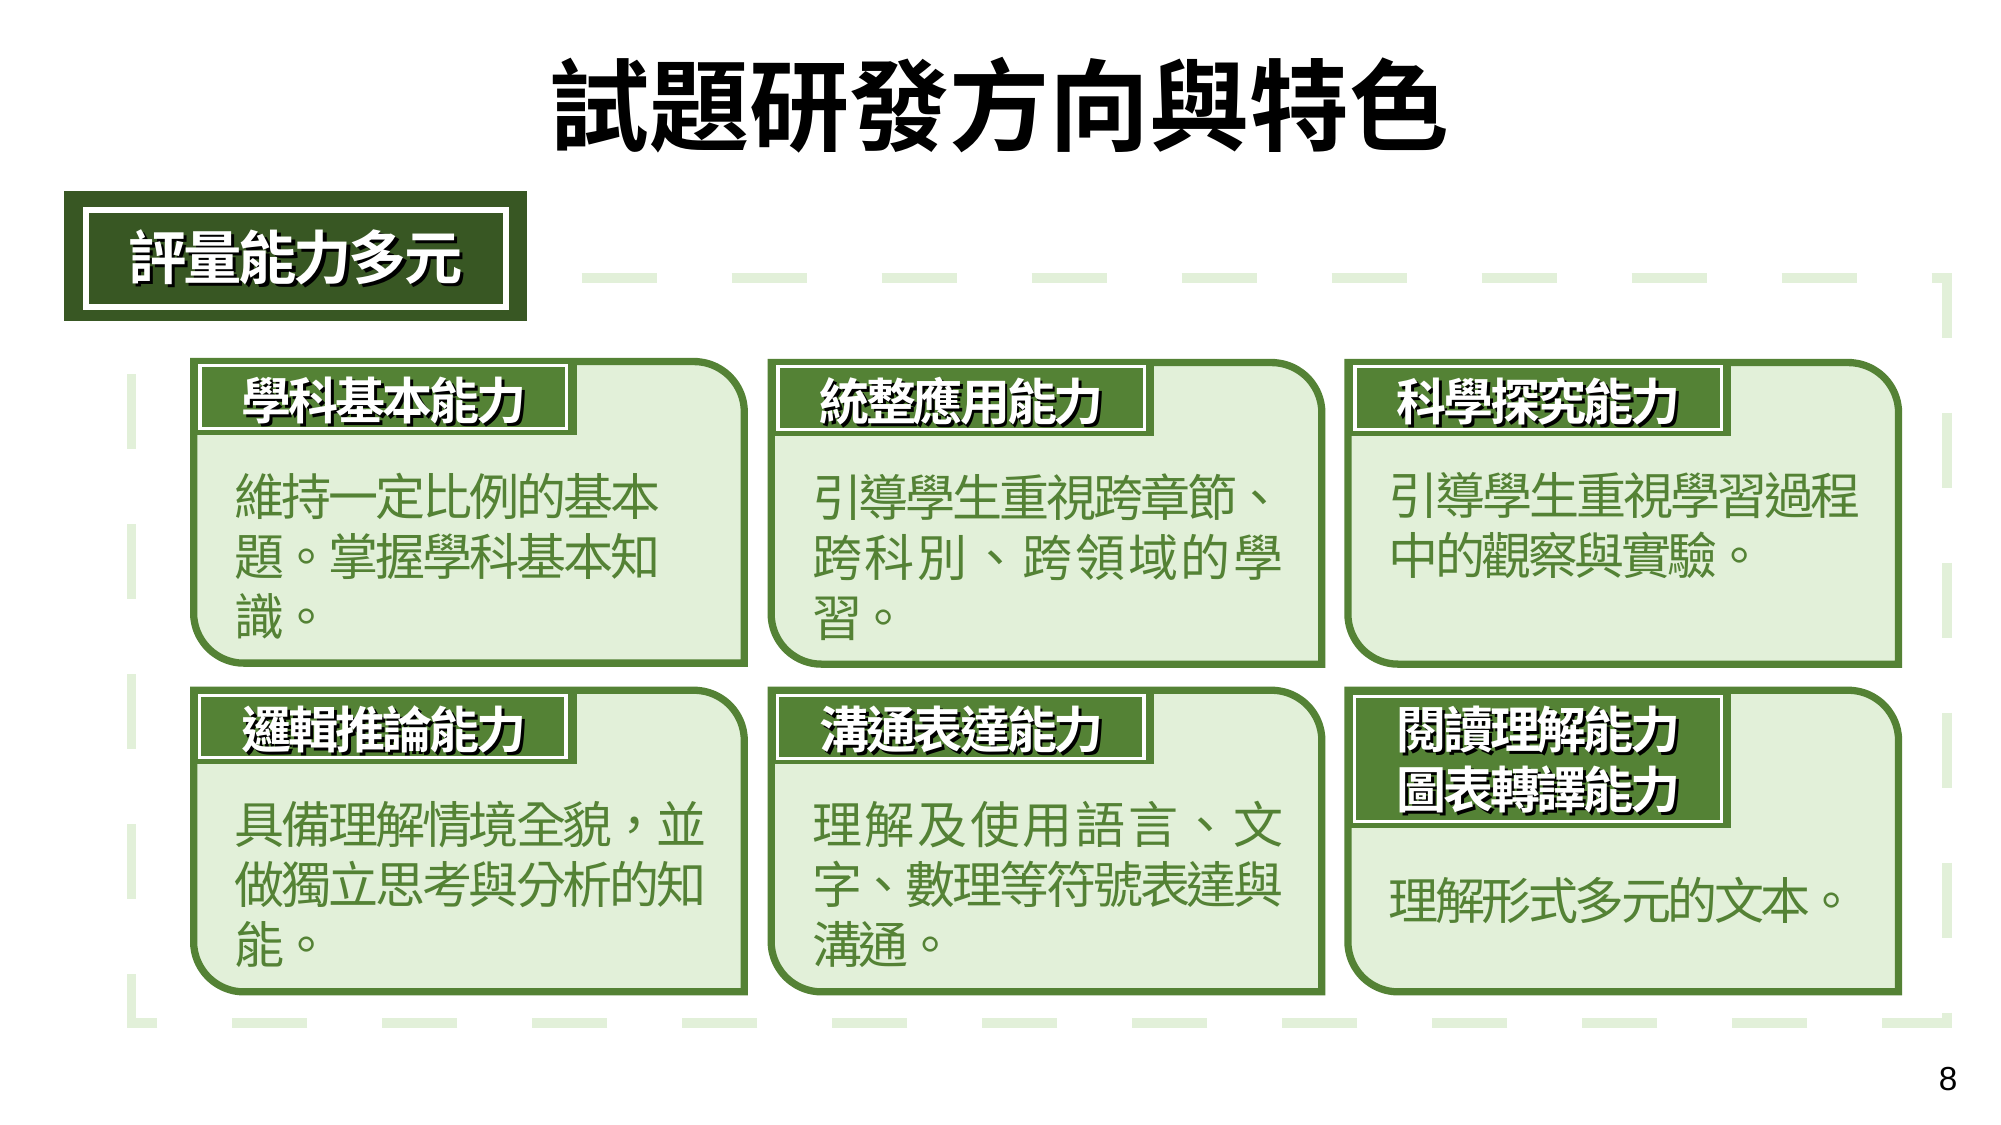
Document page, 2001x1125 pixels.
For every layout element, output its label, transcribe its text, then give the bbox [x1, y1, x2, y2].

text_box [771, 690, 1322, 992]
text_box 具備理解情境全貌，並做獨立思考與分析的知能。 [221, 784, 719, 984]
text_box 閱讀理解能力 圖表轉譯能力 [1348, 691, 1729, 826]
text_box 8 [1923, 1047, 2000, 1108]
text_box [1347, 690, 1899, 992]
text_box 引導學生重視學習過程中的觀察與實驗。 [1375, 457, 1873, 591]
text_box 維持一定比例的基本題。掌握學科基本知識。 [221, 455, 719, 655]
text_box 溝通表達能力 [771, 691, 1152, 762]
text_box [1347, 362, 1899, 665]
title 試題研發方向與特色 [137, 2, 1863, 220]
text_box 引導學生重視跨章節、跨科別、跨領域的學習。 [798, 456, 1297, 656]
text_box 理解形式多元的文本。 [1375, 848, 1873, 951]
text_box [193, 361, 745, 664]
text_box 理解及使用語言、文字、數理等符號表達與溝通。 [798, 784, 1297, 984]
text_box [193, 690, 745, 992]
text_box 評量能力多元 [65, 192, 526, 320]
text_box 學科基本能力 [194, 362, 575, 433]
text_box [771, 362, 1322, 665]
text_box 統整應用能力 [771, 363, 1152, 434]
text_box 邏輯推論能力 [194, 691, 575, 762]
text_box 評量能力多元 [89, 213, 503, 304]
text_box 科學探究能力 [1348, 363, 1729, 434]
